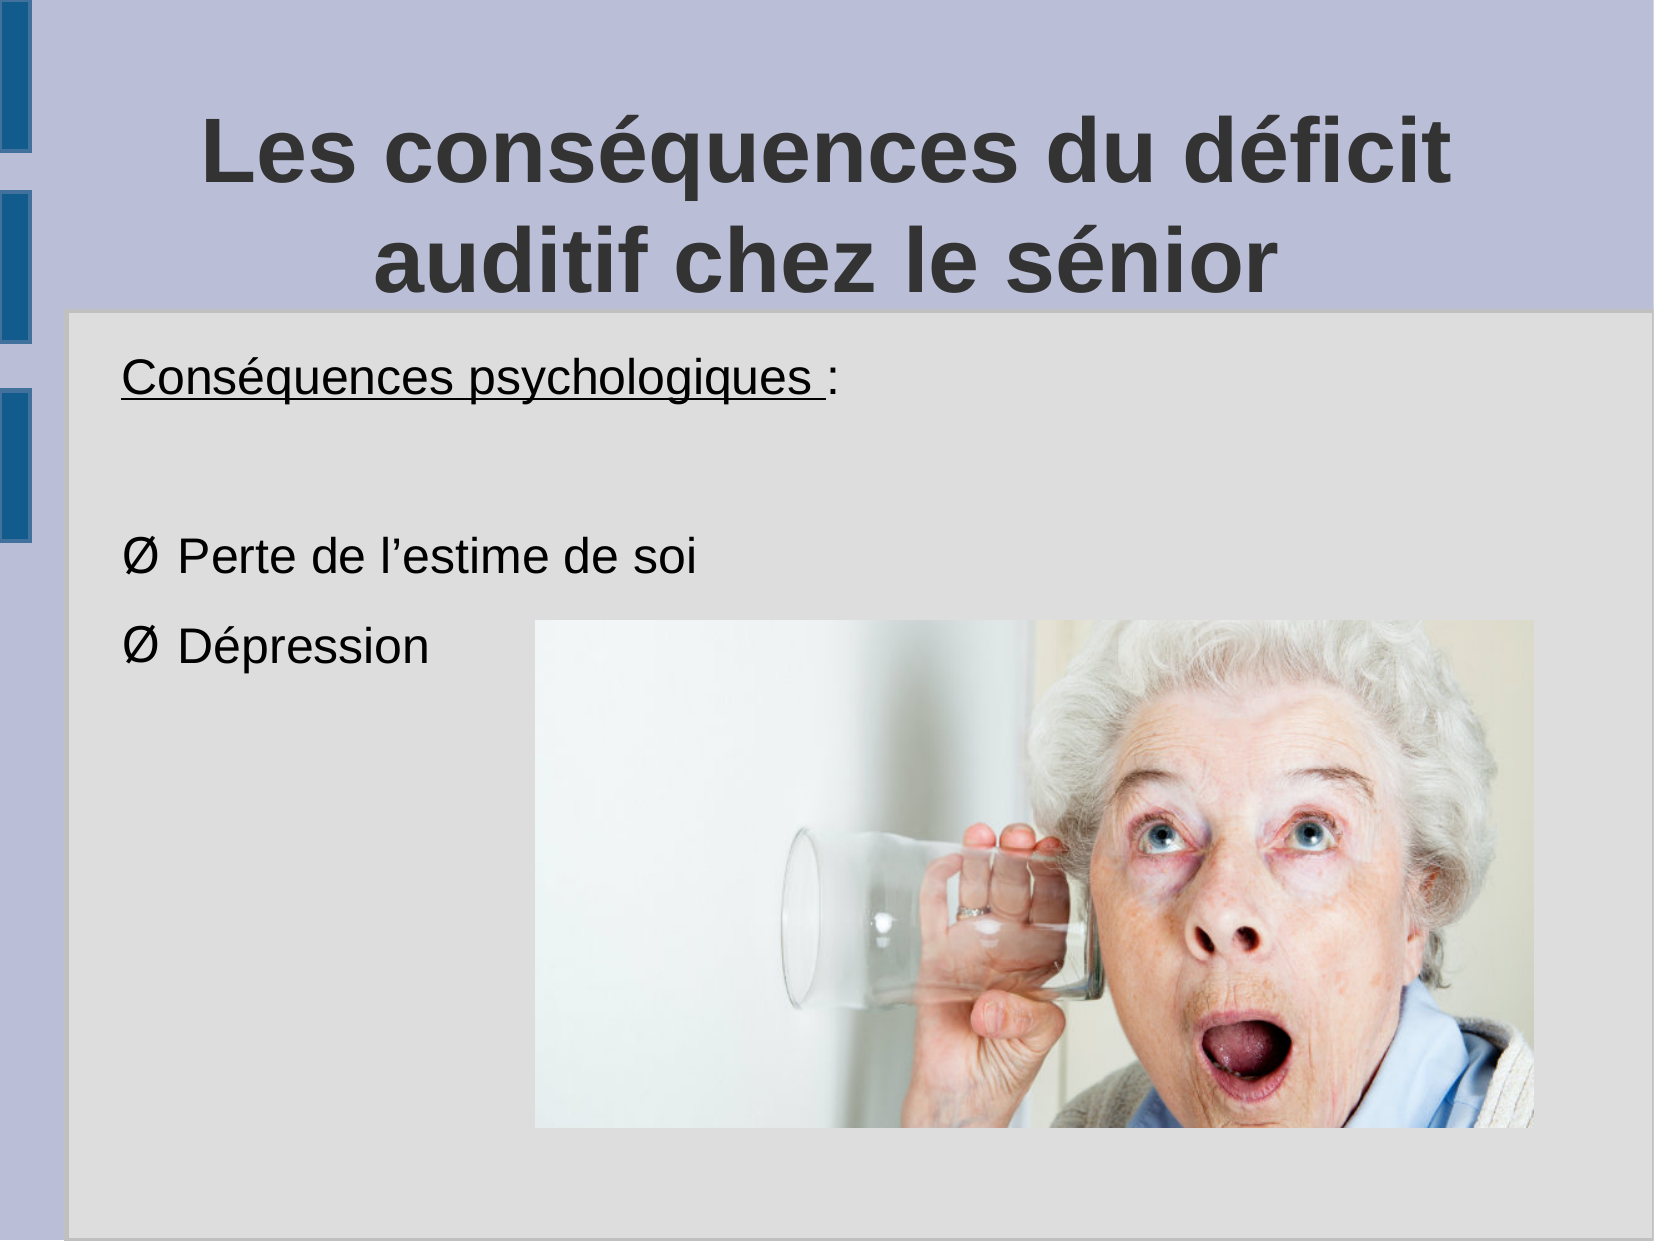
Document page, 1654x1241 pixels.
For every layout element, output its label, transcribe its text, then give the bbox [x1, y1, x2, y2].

title Les conséquences du déficit auditif chez le sénior [121, 91, 1534, 299]
list Conséquences psychologiques : Perte de l’estime de soi Dépression [121, 344, 898, 1129]
picture [535, 620, 1534, 1129]
